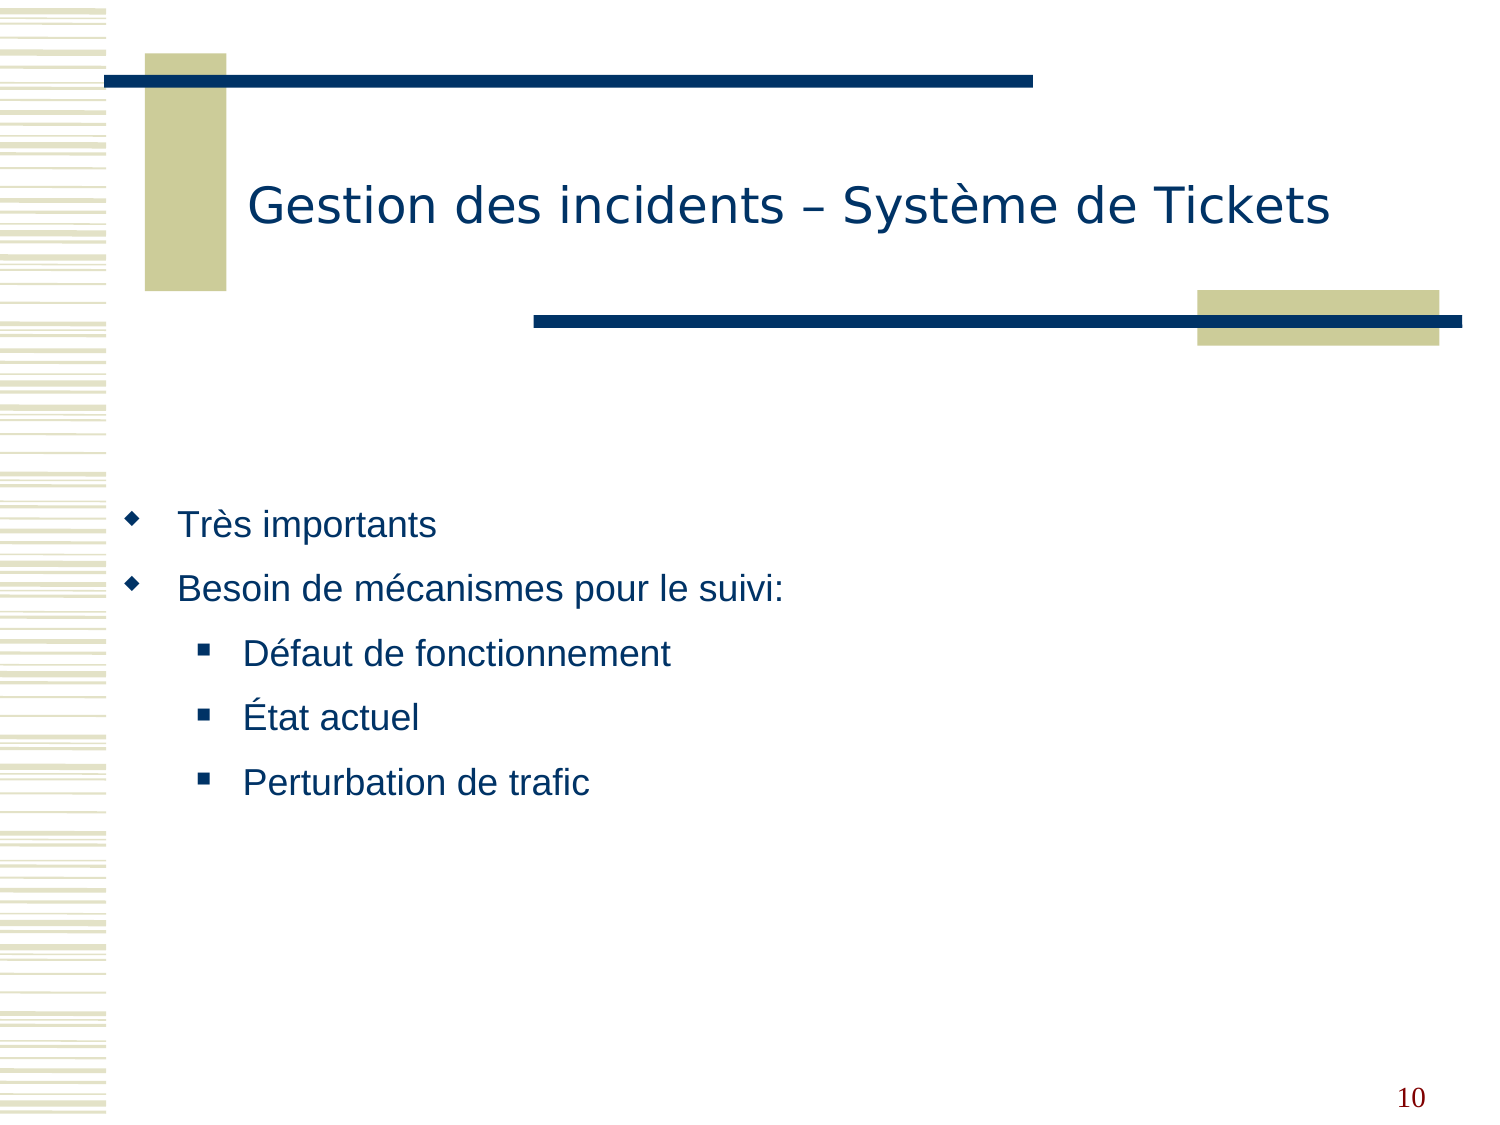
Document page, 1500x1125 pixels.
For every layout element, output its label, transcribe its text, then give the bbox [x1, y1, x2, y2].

title Gestion des incidents – Système de Tickets [152, 122, 1428, 241]
list Très importants Besoin de mécanismes pour le suivi: Défaut de fonctionnement État actuel Perturbation de trafic [106, 431, 1401, 976]
